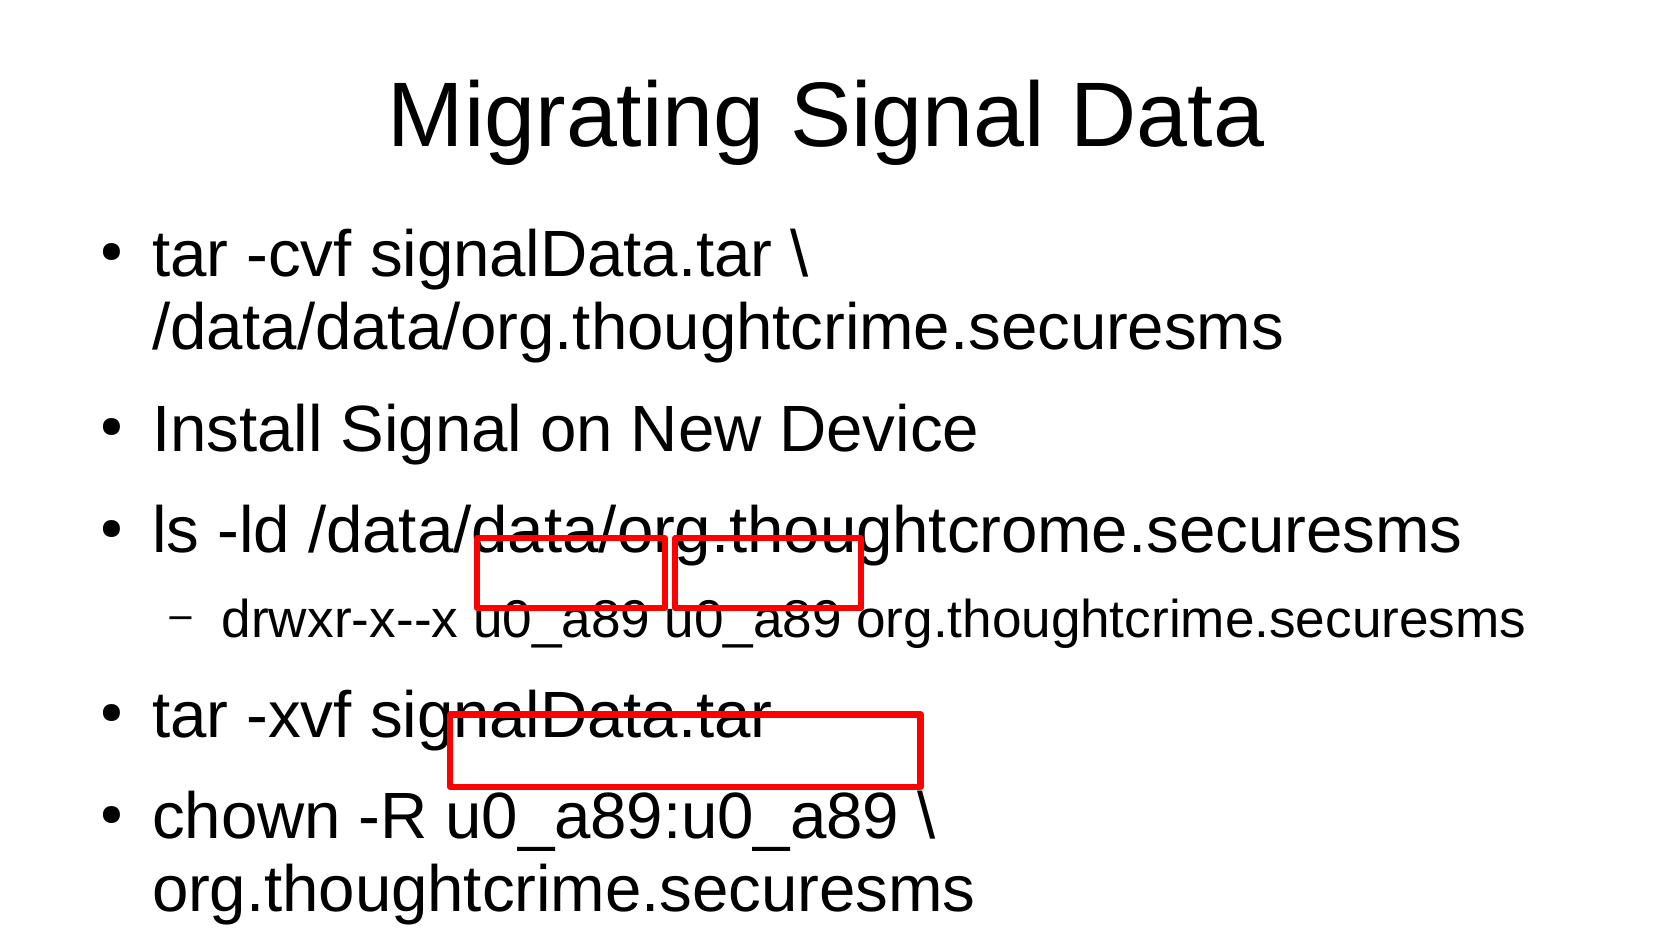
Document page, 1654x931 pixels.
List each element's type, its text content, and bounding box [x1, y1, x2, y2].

text_box [675, 538, 861, 608]
text_box [450, 714, 921, 787]
title Migrating Signal Data [82, 37, 1571, 193]
text_box [477, 538, 665, 608]
list tar -cvf signalData.tar \ /data/data/org.thoughtcrime.securesms Install Signal on New Device ls -ld /data/data/org.thoughtcrome.securesms drwxr-x--x u0_a89 u0_a89 org.thoughtcrime.securesms tar -xvf signalData.tar chown -R u0_a89:u0_a89 \ org.thoughtcrime.securesms [82, 217, 1571, 931]
